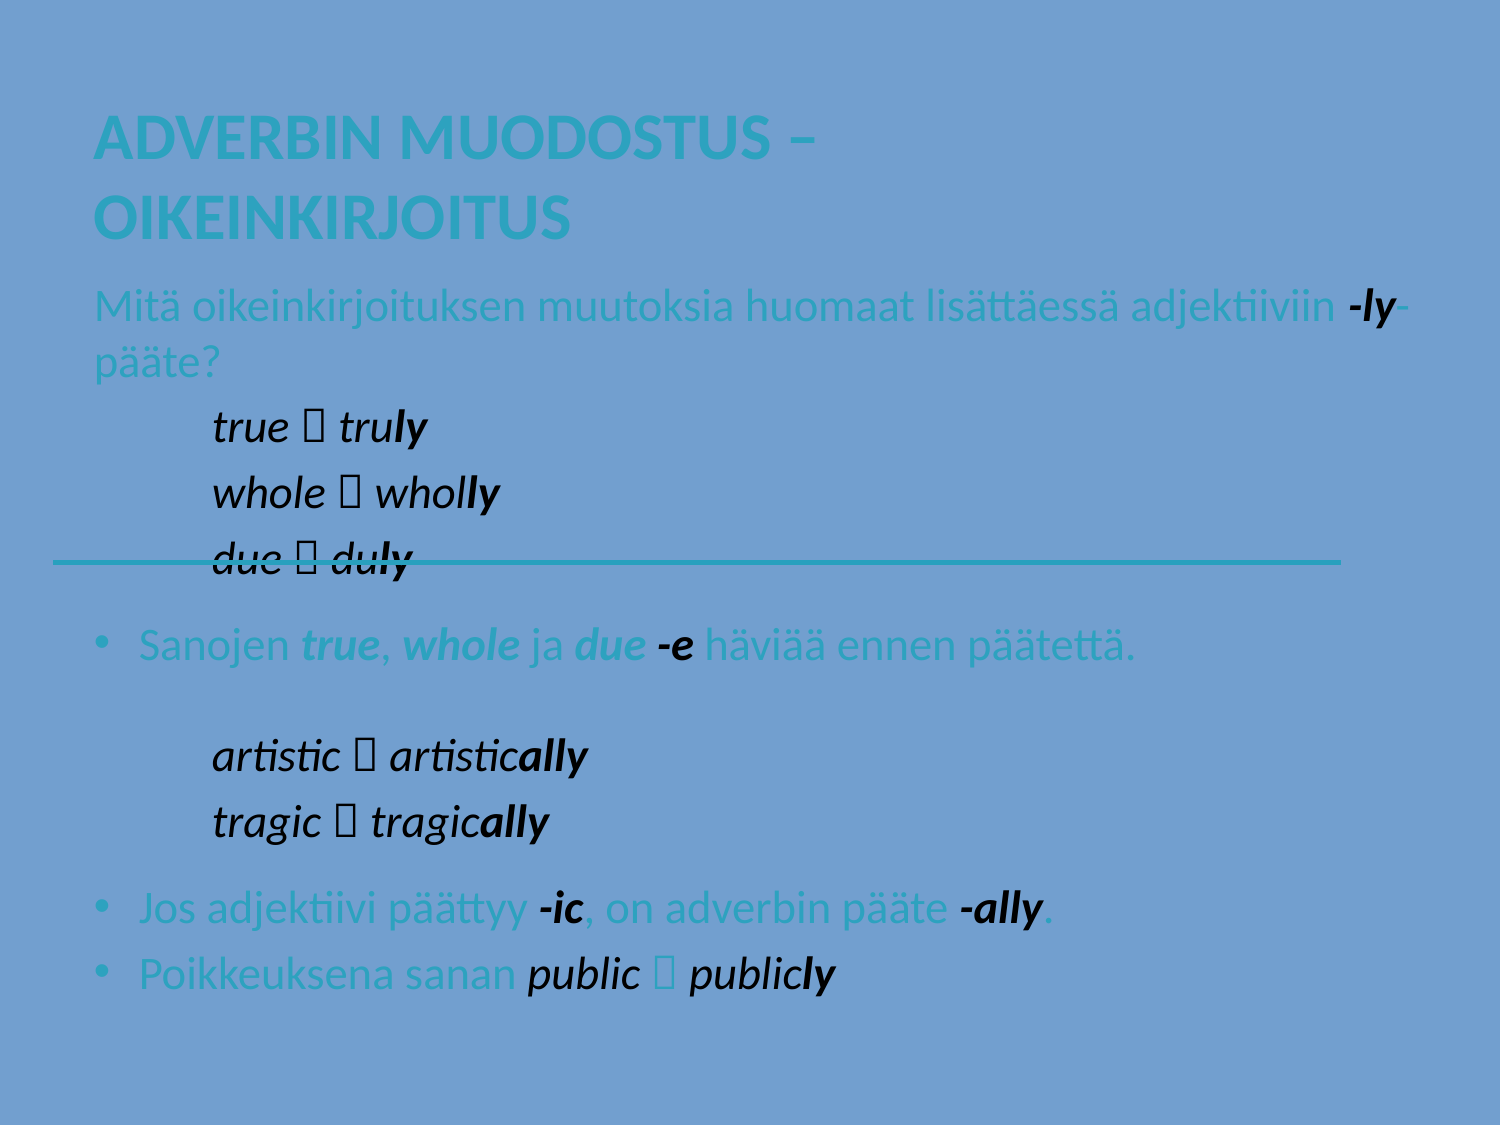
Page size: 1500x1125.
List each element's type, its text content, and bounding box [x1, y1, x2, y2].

title ADVERBIN MUODOSTUS – OIKEINKIRJOITUS [78, 78, 1429, 267]
list Mitä oikeinkirjoituksen muutoksia huomaat lisättäessä adjektiiviin -ly-pääte? true  truly whole  wholly due  duly Sanojen true, whole ja due -e häviää ennen päätettä. artistic  artistically tragic  tragically Jos adjektiivi päättyy -ic, on adverbin pääte -ally. Poikkeuksena sanan public  publicly [78, 267, 1429, 1012]
